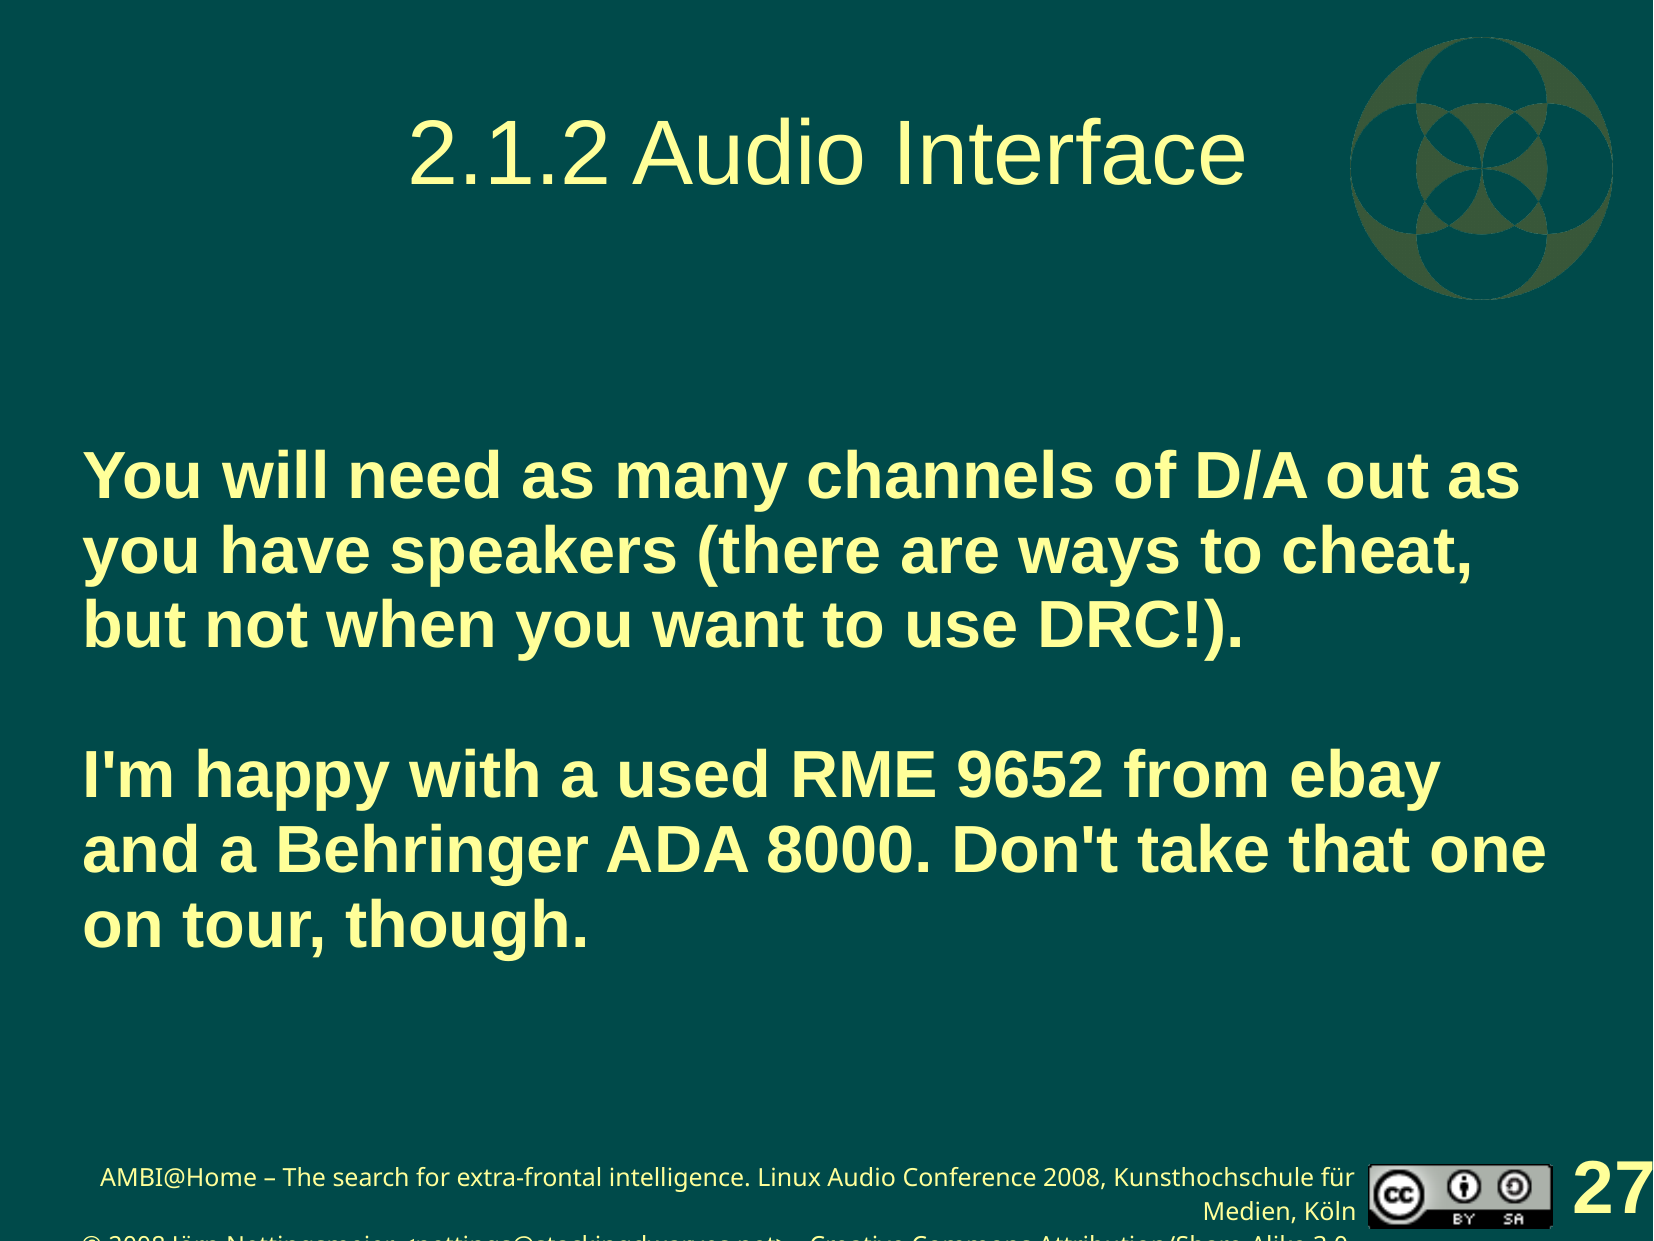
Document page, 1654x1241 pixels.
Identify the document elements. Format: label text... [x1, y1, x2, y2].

subtitle You will need as many channels of D/A out as you have speakers (there are ways to cheat, but not when you want to use DRC!). I'm happy with a used RME 9652 from ebay and a Behringer ADA 8000. Don't take that one on tour, though. [82, 297, 1571, 1102]
picture [1350, 37, 1613, 300]
picture [1368, 1164, 1553, 1229]
title 2.1.2 Audio Interface [82, 56, 1576, 250]
